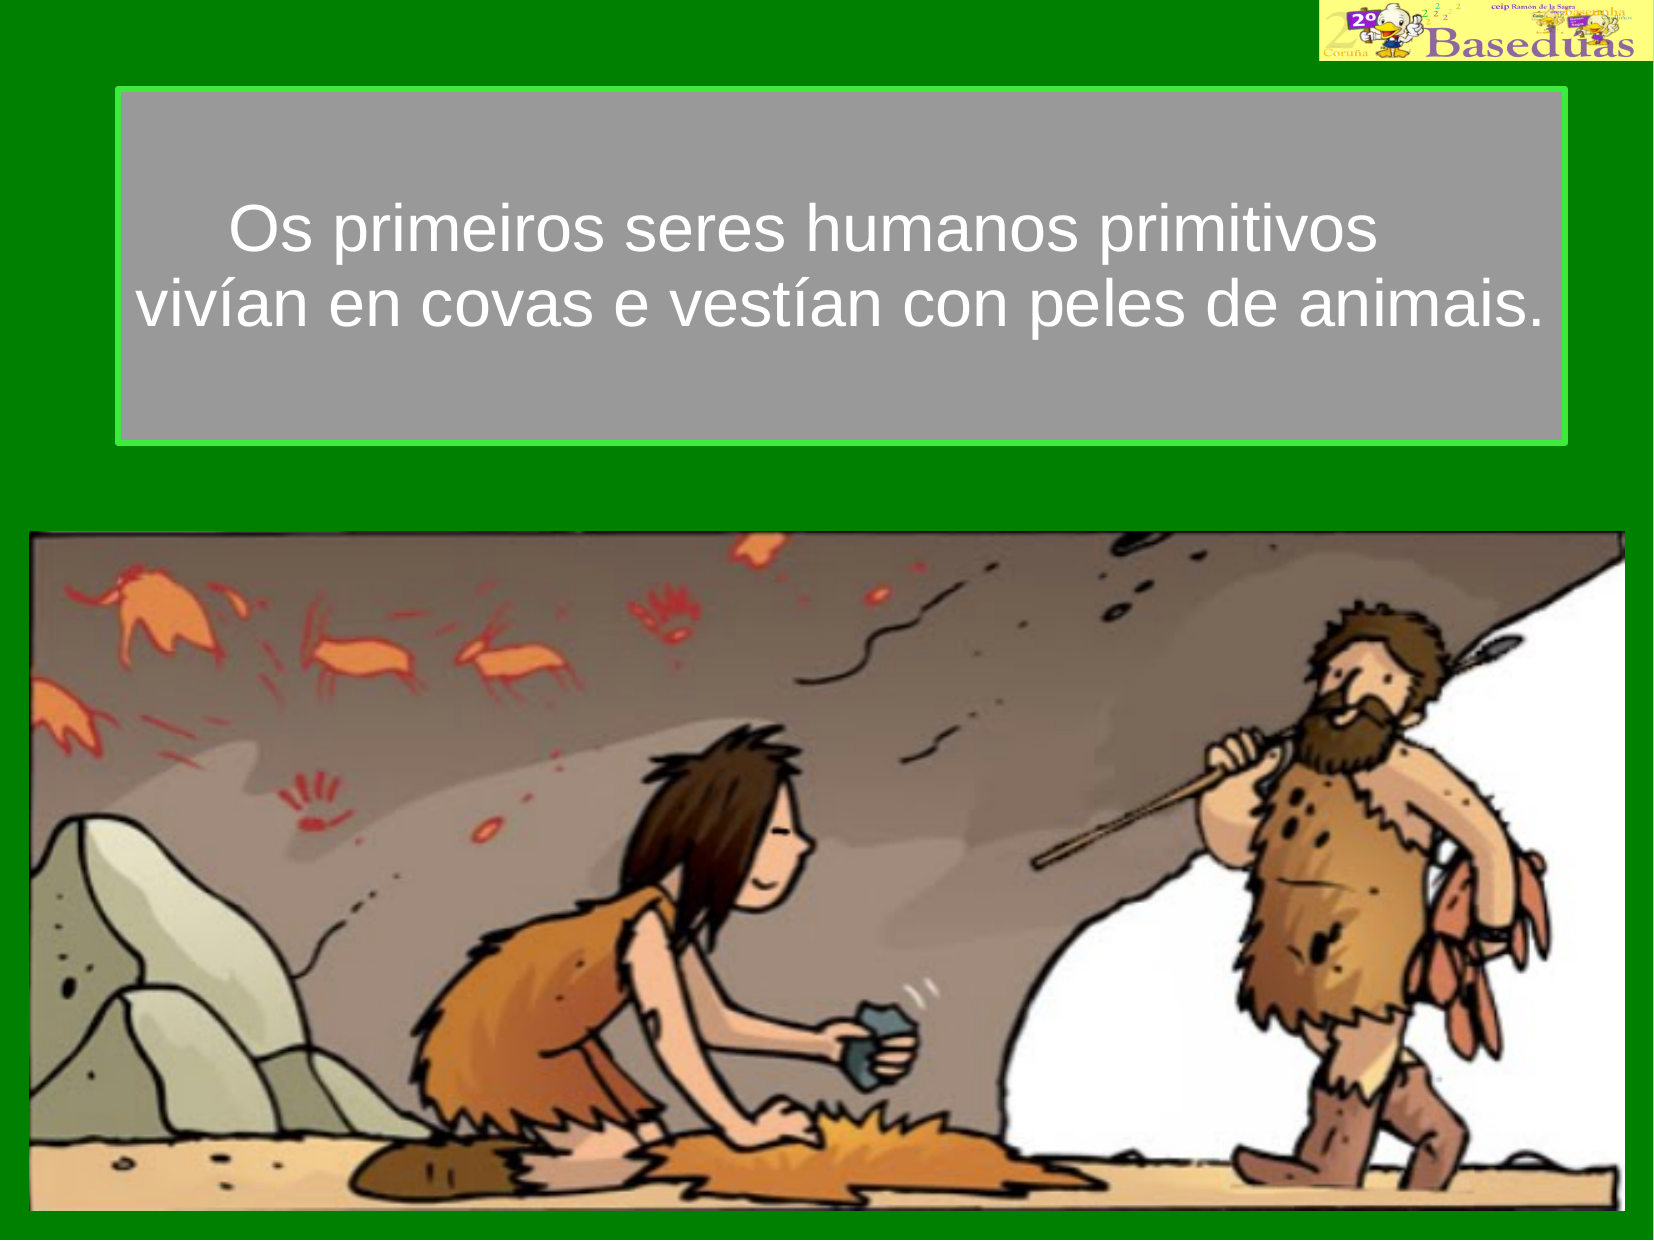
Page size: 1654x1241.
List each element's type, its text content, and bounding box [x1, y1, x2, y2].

picture [29, 531, 1625, 1211]
picture [1319, 0, 1654, 61]
text_box Os primeiros seres humanos primitivos vivían en covas e vestían con peles de animais. [118, 88, 1565, 443]
